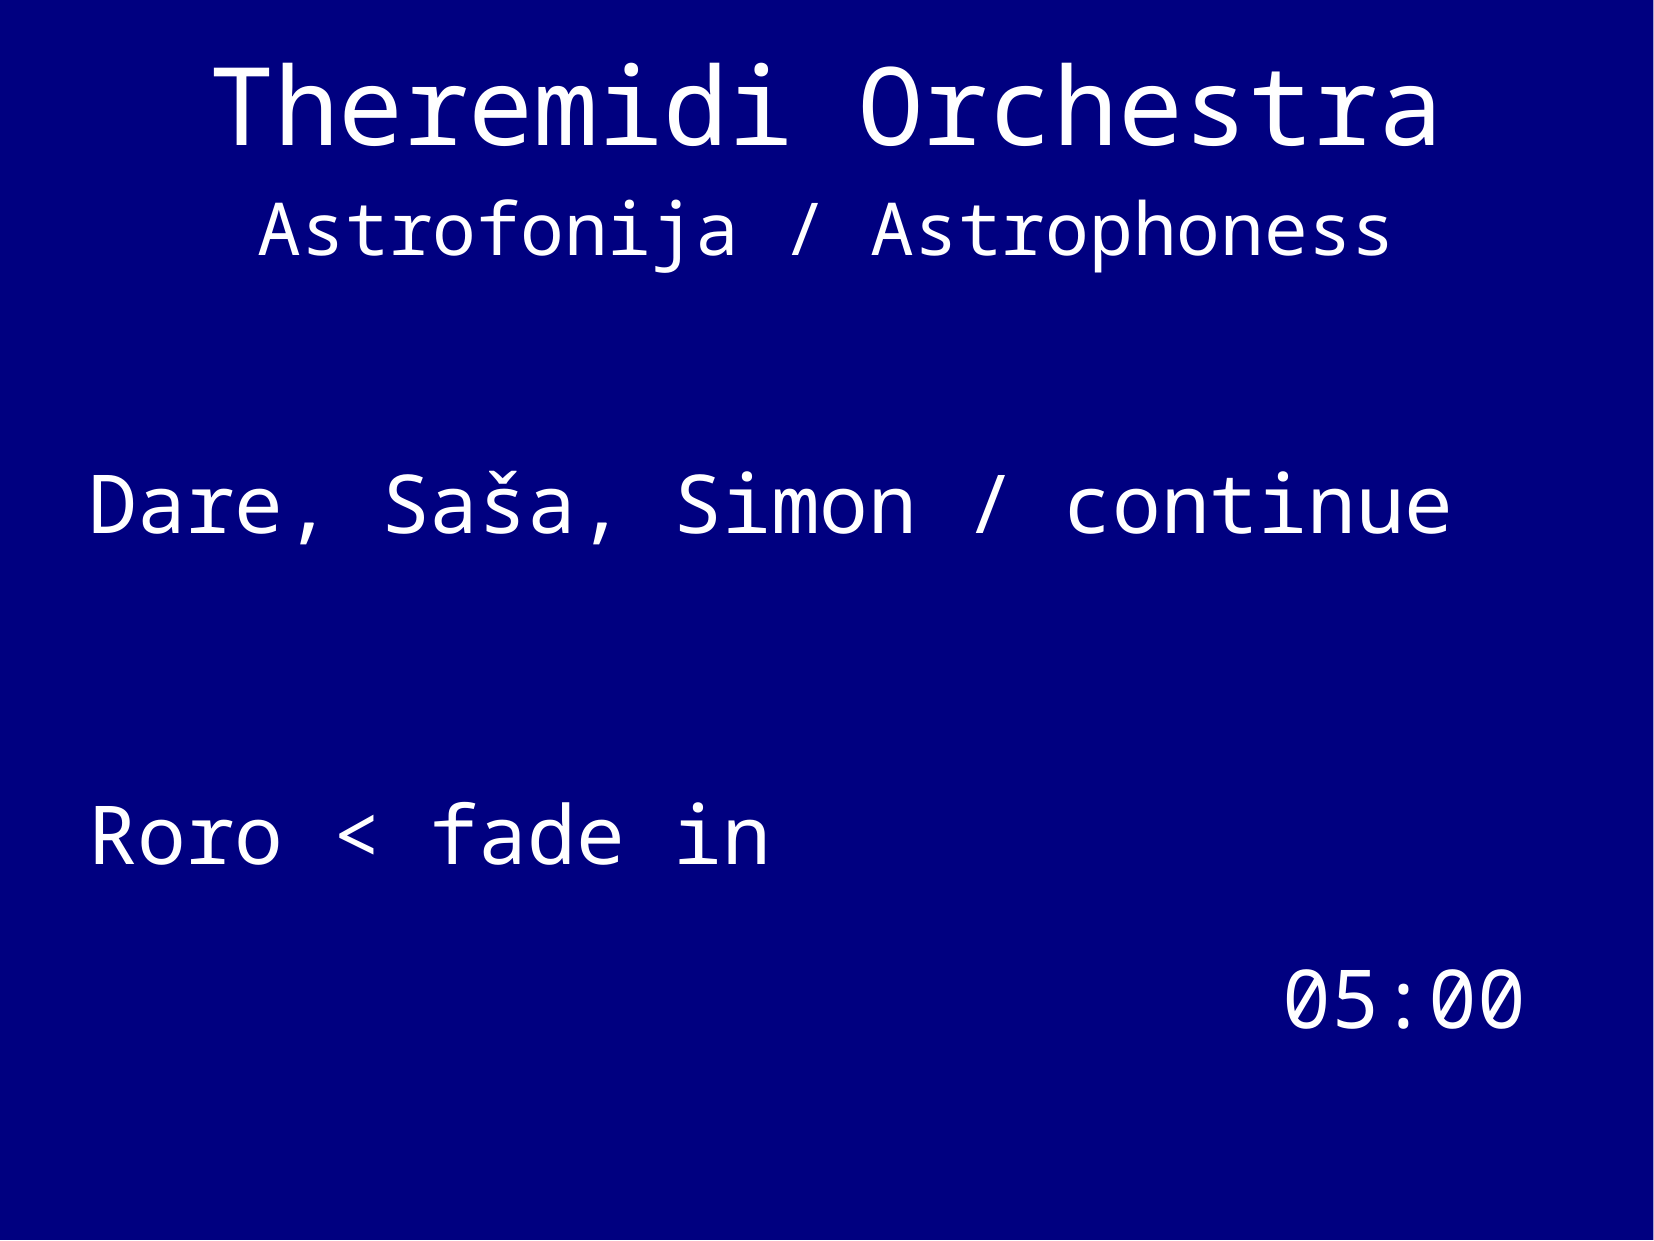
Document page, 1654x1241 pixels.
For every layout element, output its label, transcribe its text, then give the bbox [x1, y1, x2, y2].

subtitle Dare, Saša, Simon / continue Roro < fade in [88, 272, 1566, 1063]
title Theremidi Orchestra Astrofonija / Astrophoness [82, 49, 1571, 257]
text_box 05:00 [1282, 900, 1620, 1096]
